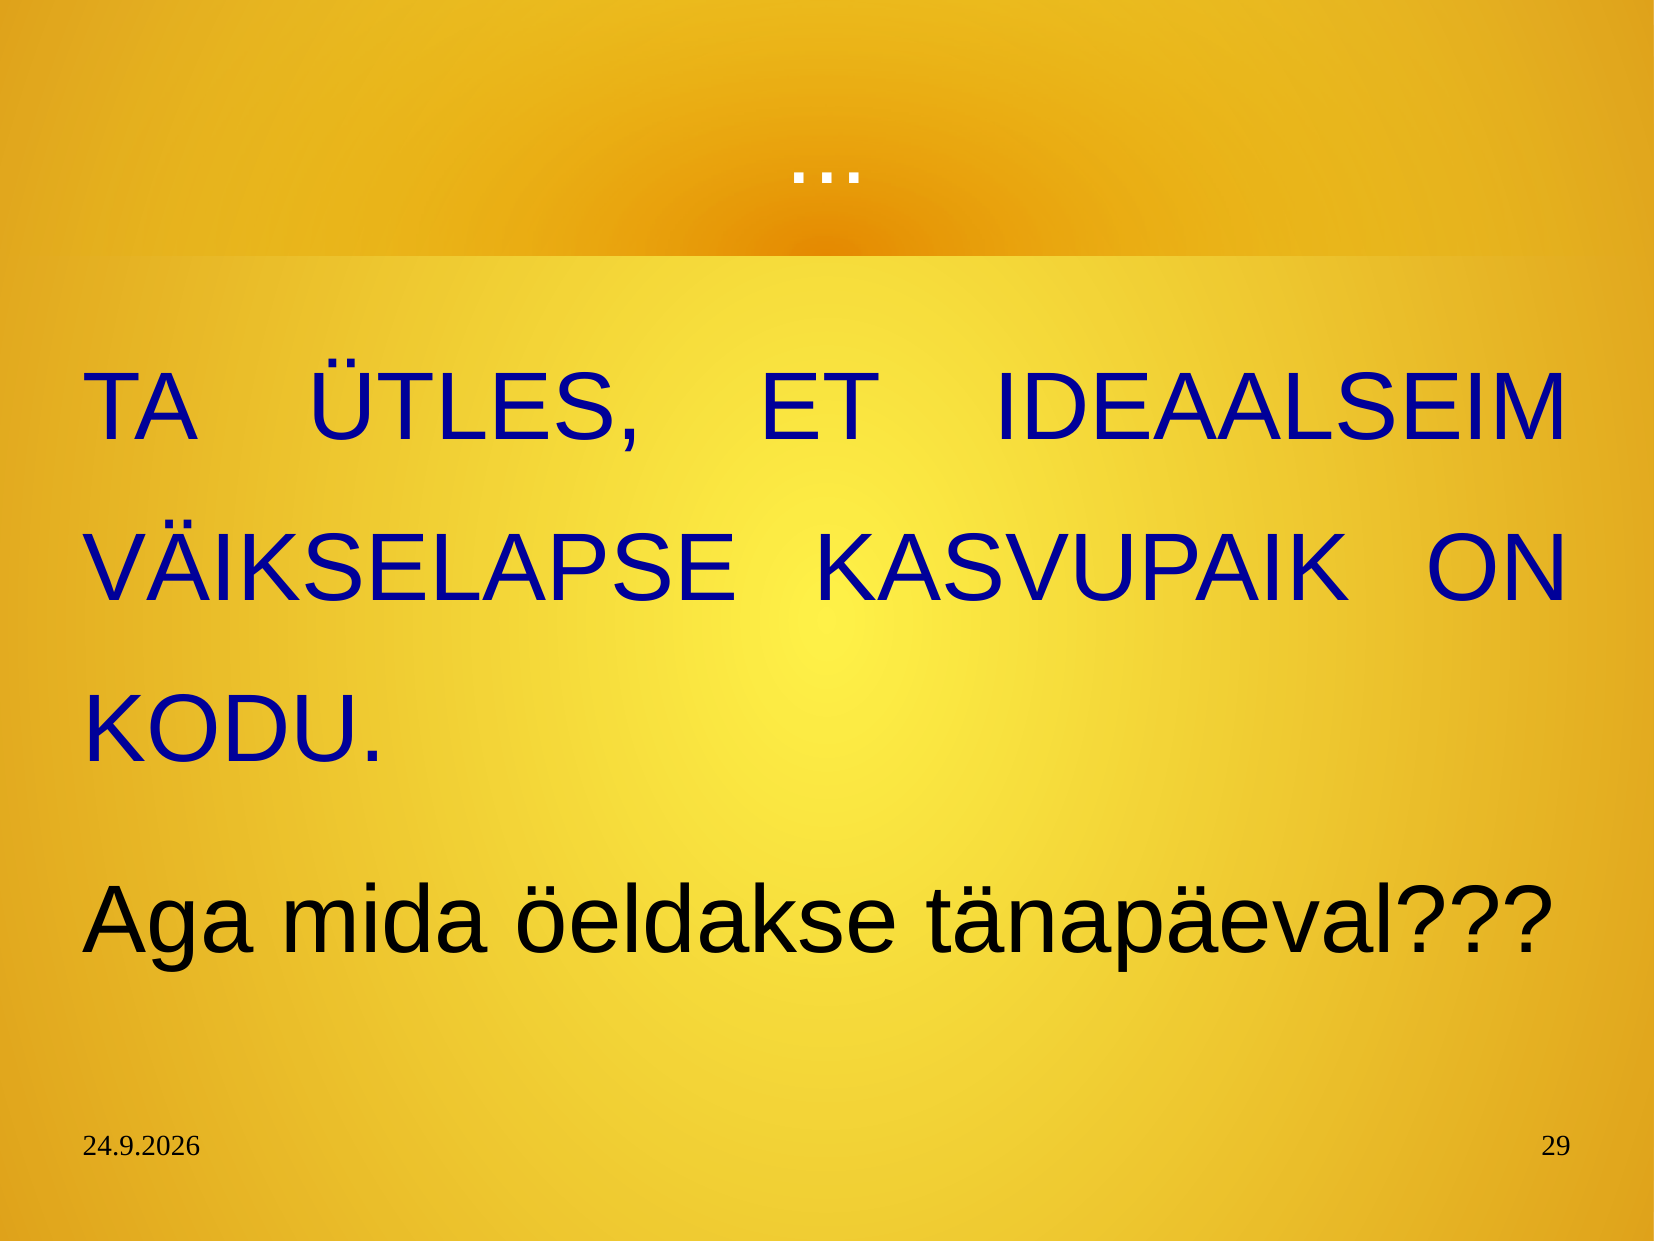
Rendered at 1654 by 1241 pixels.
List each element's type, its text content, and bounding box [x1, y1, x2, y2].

list TA ÜTLES, ET IDEAALSEIM VÄIKSELAPSE KASVUPAIK ON KODU. Aga mida öeldakse tänapäeval??? [82, 299, 1571, 1019]
title ... [82, 47, 1571, 252]
